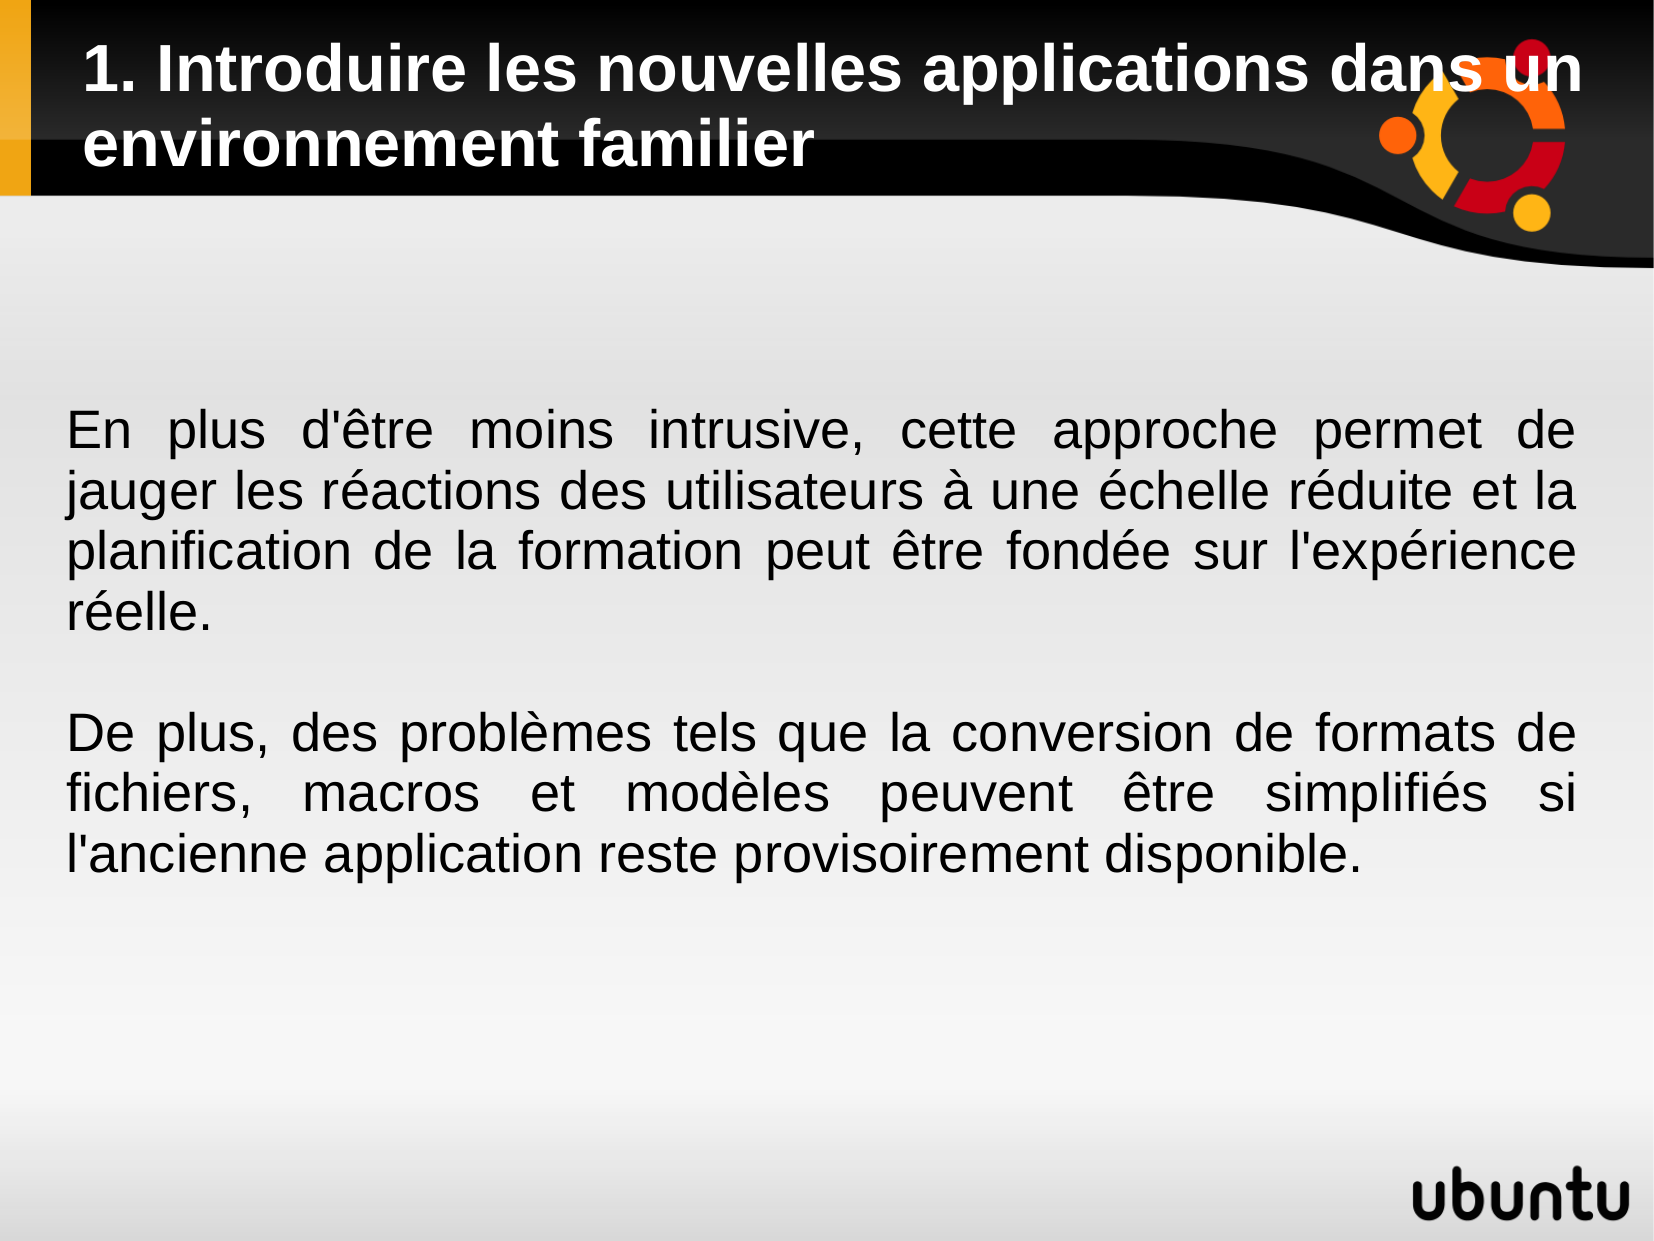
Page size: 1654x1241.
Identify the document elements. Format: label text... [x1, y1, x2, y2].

title 1. Introduire les nouvelles applications dans un environnement familier [82, 2, 1595, 210]
picture [0, 0, 1654, 1241]
text_box En plus d'être moins intrusive, cette approche permet de jauger les réactions des utilisateurs à une échelle réduite et la planification de la formation peut être fondée sur l'expérience réelle. De plus, des problèmes tels que la conversion de formats de fichiers, macros et modèles peuvent être simplifiés si l'ancienne application reste provisoirement disponible. [51, 392, 1595, 1016]
